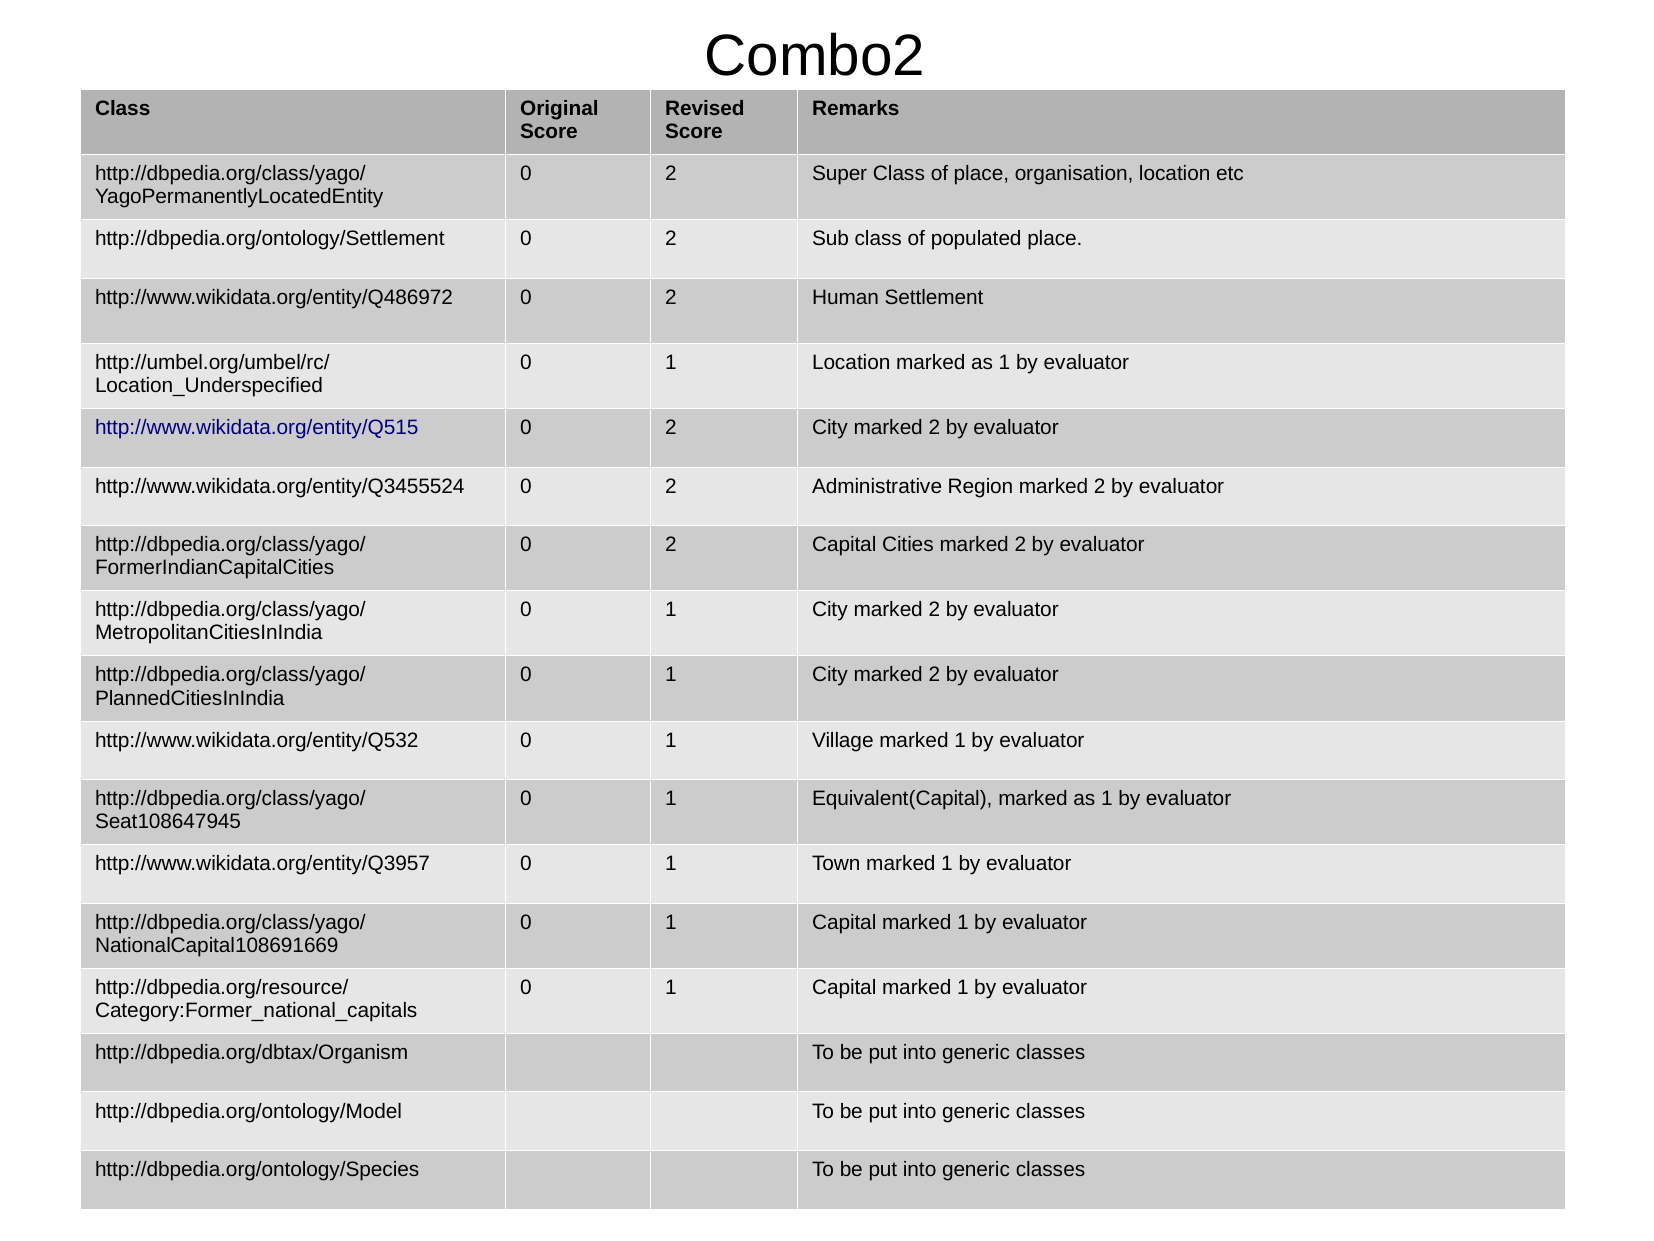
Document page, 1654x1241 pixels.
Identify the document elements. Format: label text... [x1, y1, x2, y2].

table_cell http://www.wikidata.org/entity/Q532 [81, 722, 505, 779]
table_cell http://dbpedia.org/class/yago/MetropolitanCitiesInIndia [81, 591, 505, 655]
table_cell [506, 1151, 650, 1209]
table_cell Location marked as 1 by evaluator [798, 344, 1565, 408]
table_cell 0 [506, 279, 650, 343]
table_header Remarks [798, 90, 1565, 154]
table_cell 0 [506, 845, 650, 903]
table_cell 0 [506, 526, 650, 590]
table_cell 0 [506, 220, 650, 278]
table_cell 0 [506, 780, 650, 844]
table_cell 0 [506, 409, 650, 467]
table_cell http://dbpedia.org/ontology/Model [81, 1092, 505, 1150]
table_cell Village marked 1 by evaluator [798, 722, 1565, 779]
table_cell 1 [651, 780, 797, 844]
table_cell Capital marked 1 by evaluator [798, 904, 1565, 968]
table_cell http://www.wikidata.org/entity/Q486972 [81, 279, 505, 343]
table_cell 2 [651, 468, 797, 525]
table_cell http://dbpedia.org/class/yago/YagoPermanentlyLocatedEntity [81, 155, 505, 219]
table_cell 2 [651, 220, 797, 278]
table_header Revised Score [651, 90, 797, 154]
table_cell http://www.wikidata.org/entity/Q515 [81, 409, 505, 467]
table_cell http://www.wikidata.org/entity/Q3957 [81, 845, 505, 903]
table_cell 1 [651, 904, 797, 968]
table_cell 2 [651, 526, 797, 590]
table_cell 0 [506, 468, 650, 525]
table_cell 1 [651, 845, 797, 903]
table_cell Capital Cities marked 2 by evaluator [798, 526, 1565, 590]
table_cell Human Settlement [798, 279, 1565, 343]
table_cell 1 [651, 344, 797, 408]
table_cell Capital marked 1 by evaluator [798, 969, 1565, 1033]
table_cell 2 [651, 279, 797, 343]
table_cell City marked 2 by evaluator [798, 656, 1565, 721]
table_cell 2 [651, 409, 797, 467]
table_cell [506, 1034, 650, 1091]
table_cell Town marked 1 by evaluator [798, 845, 1565, 903]
table_cell http://dbpedia.org/class/yago/Seat108647945 [81, 780, 505, 844]
table_cell City marked 2 by evaluator [798, 409, 1565, 467]
table_cell 0 [506, 155, 650, 219]
table_cell [651, 1092, 797, 1150]
title Combo2 [798, 49, 1571, 257]
table_cell 0 [506, 591, 650, 655]
table_cell 1 [651, 591, 797, 655]
table_cell 1 [651, 722, 797, 779]
table_cell Super Class of place, organisation, location etc [798, 155, 1565, 219]
table_cell 0 [506, 904, 650, 968]
table_cell City marked 2 by evaluator [798, 591, 1565, 655]
table_cell 0 [506, 656, 650, 721]
table_cell http://umbel.org/umbel/rc/Location_Underspecified [81, 344, 505, 408]
table_cell To be put into generic classes [798, 1151, 1565, 1209]
table_cell 0 [506, 969, 650, 1033]
table_cell http://dbpedia.org/ontology/Species [81, 1151, 505, 1209]
table_cell http://dbpedia.org/dbtax/Organism [81, 1034, 505, 1091]
table_cell http://dbpedia.org/resource/Category:Former_national_capitals [81, 969, 505, 1033]
table_cell [651, 1034, 797, 1091]
table_cell http://dbpedia.org/class/yago/PlannedCitiesInIndia [81, 656, 505, 721]
table_cell [506, 1092, 650, 1150]
table_cell [651, 1151, 797, 1209]
table_cell http://dbpedia.org/class/yago/NationalCapital108691669 [81, 904, 505, 968]
table_cell http://dbpedia.org/ontology/Settlement [81, 220, 505, 278]
table_cell 1 [651, 656, 797, 721]
table_header Class [81, 90, 505, 154]
table_cell 0 [506, 722, 650, 779]
table_cell To be put into generic classes [798, 1092, 1565, 1150]
table_cell Administrative Region marked 2 by evaluator [798, 468, 1565, 525]
table_cell http://www.wikidata.org/entity/Q3455524 [81, 468, 505, 525]
table_cell 1 [651, 969, 797, 1033]
table_cell http://dbpedia.org/class/yago/FormerIndianCapitalCities [81, 526, 505, 590]
title Combo2 [70, 22, 1560, 88]
table_cell Equivalent(Capital), marked as 1 by evaluator [798, 780, 1565, 844]
table_cell 0 [506, 344, 650, 408]
table_cell To be put into generic classes [798, 1034, 1565, 1091]
table_header Original Score [506, 90, 650, 154]
table_cell 2 [651, 155, 797, 219]
table_cell Sub class of populated place. [798, 220, 1565, 278]
